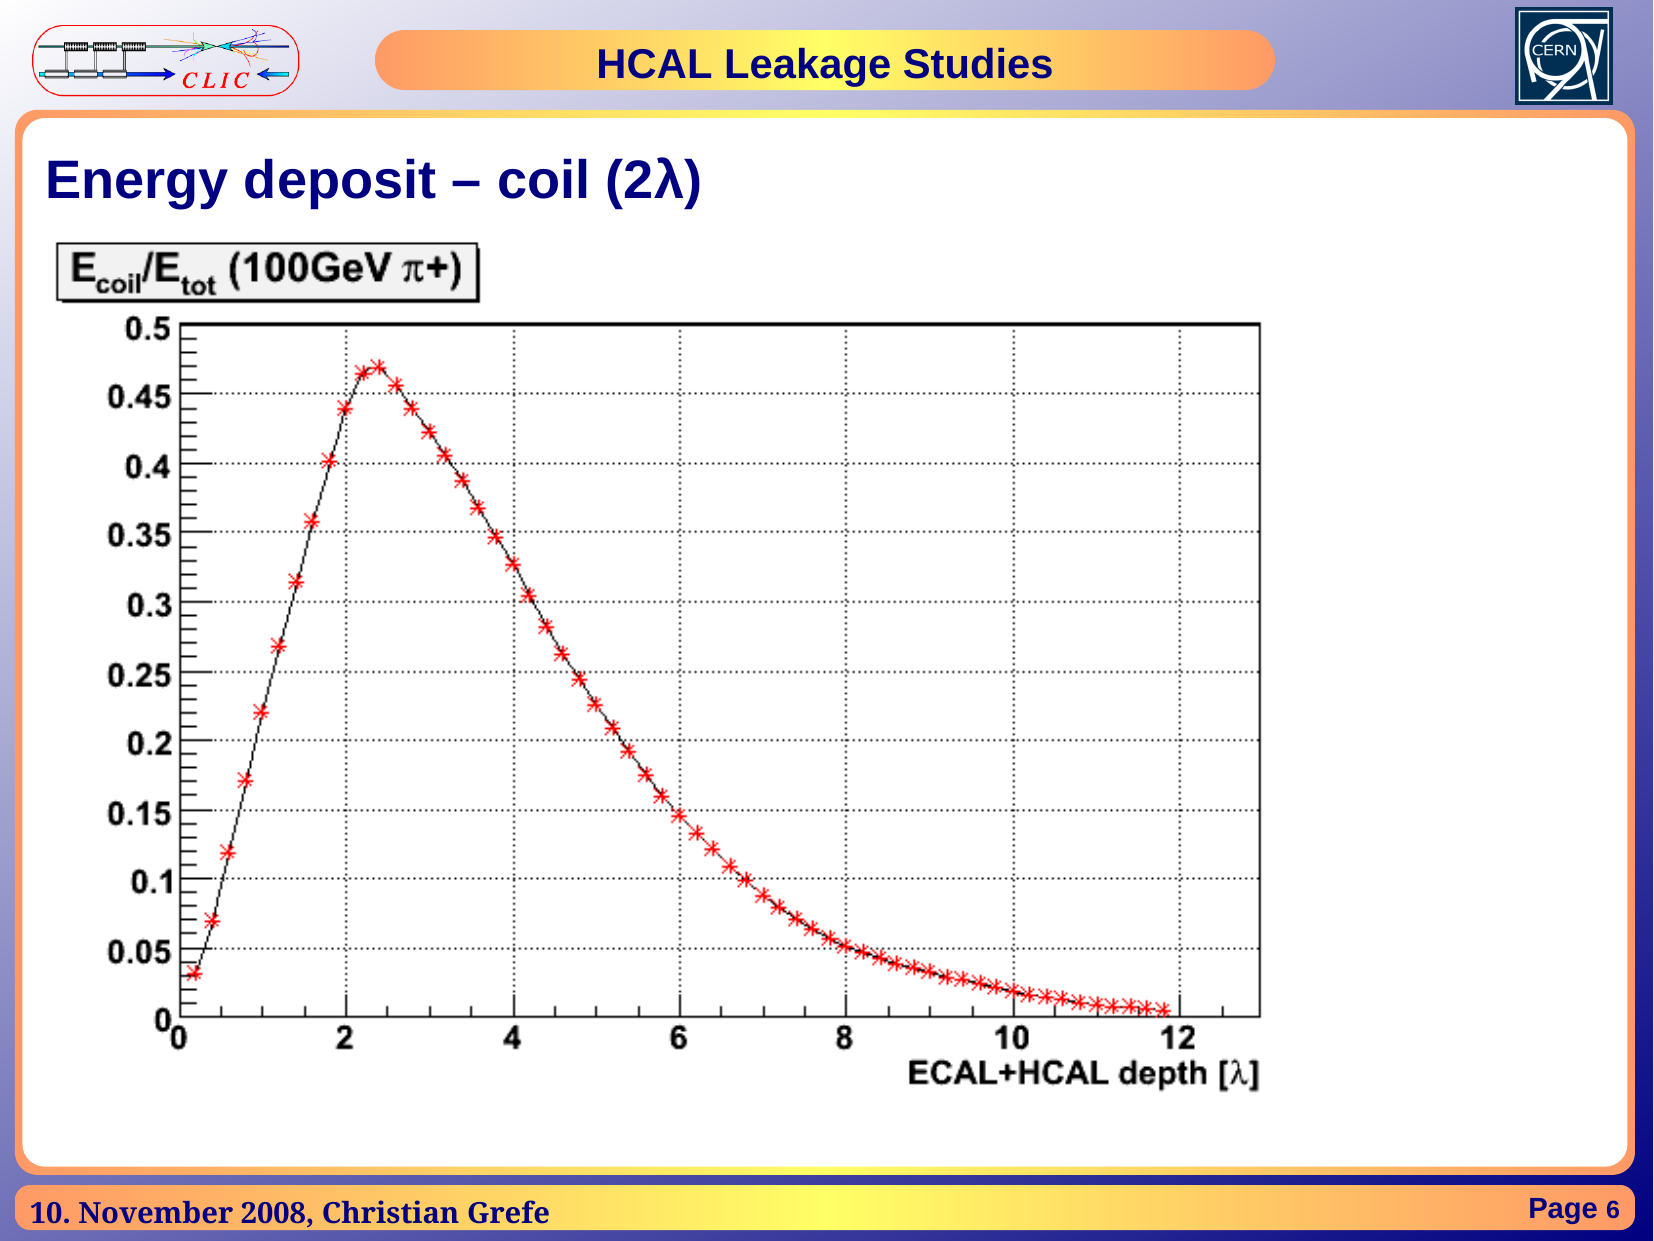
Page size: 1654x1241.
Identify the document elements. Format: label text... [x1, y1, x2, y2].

picture [1515, 7, 1613, 105]
picture [30, 22, 301, 98]
picture [45, 239, 1396, 1104]
title Energy deposit – coil (2λ) [45, 142, 1606, 218]
